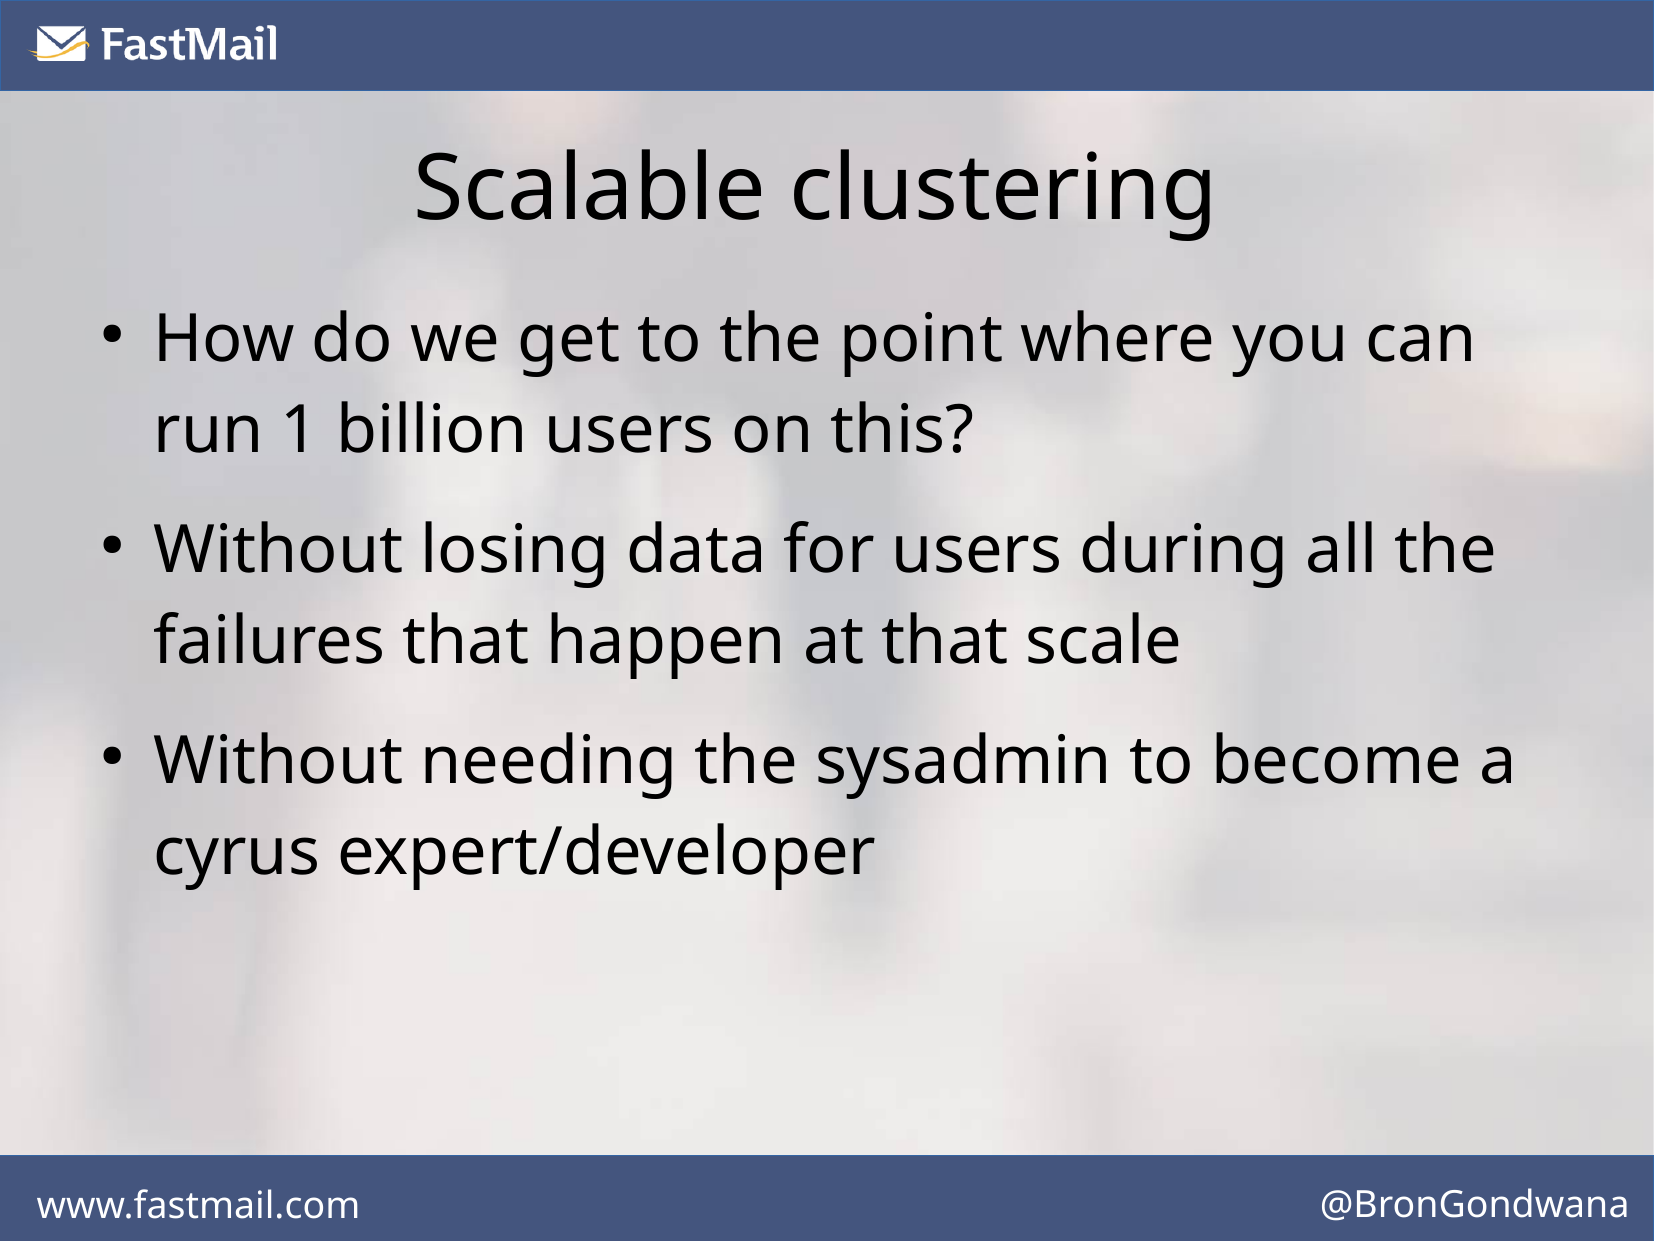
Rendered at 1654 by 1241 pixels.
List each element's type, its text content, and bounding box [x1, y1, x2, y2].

picture [26, 8, 302, 78]
title Scalable clustering [71, 101, 1561, 267]
list How do we get to the point where you can run 1 billion users on this? Without losing data for users during all the failures that happen at that scale Without needing the sysadmin to become a cyrus expert/developer [82, 290, 1571, 1010]
picture [0, 91, 1654, 1155]
